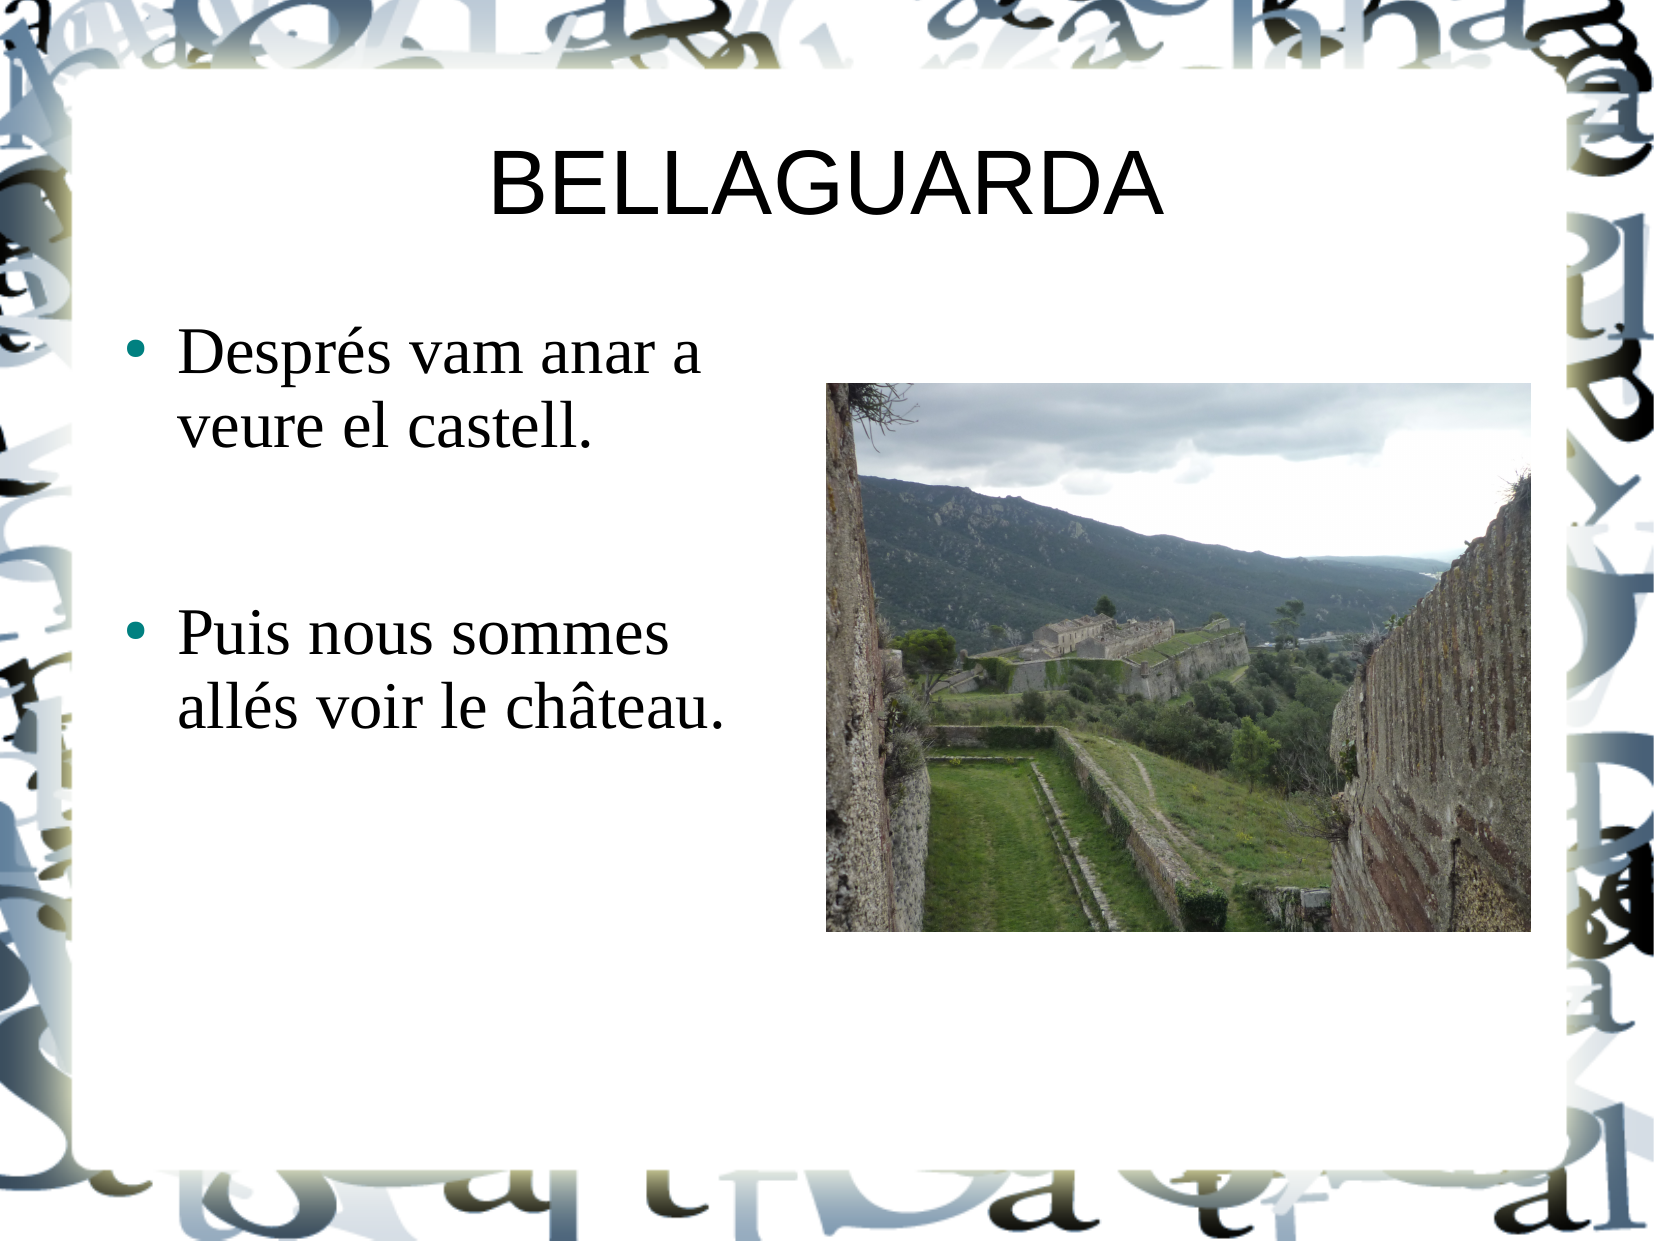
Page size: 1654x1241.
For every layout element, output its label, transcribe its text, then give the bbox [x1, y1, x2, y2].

picture [0, 0, 1654, 1241]
list Després vam anar a veure el castell. Puis nous sommes allés voir le château. [106, 313, 801, 1028]
title BELLAGUARDA [82, 78, 1571, 287]
